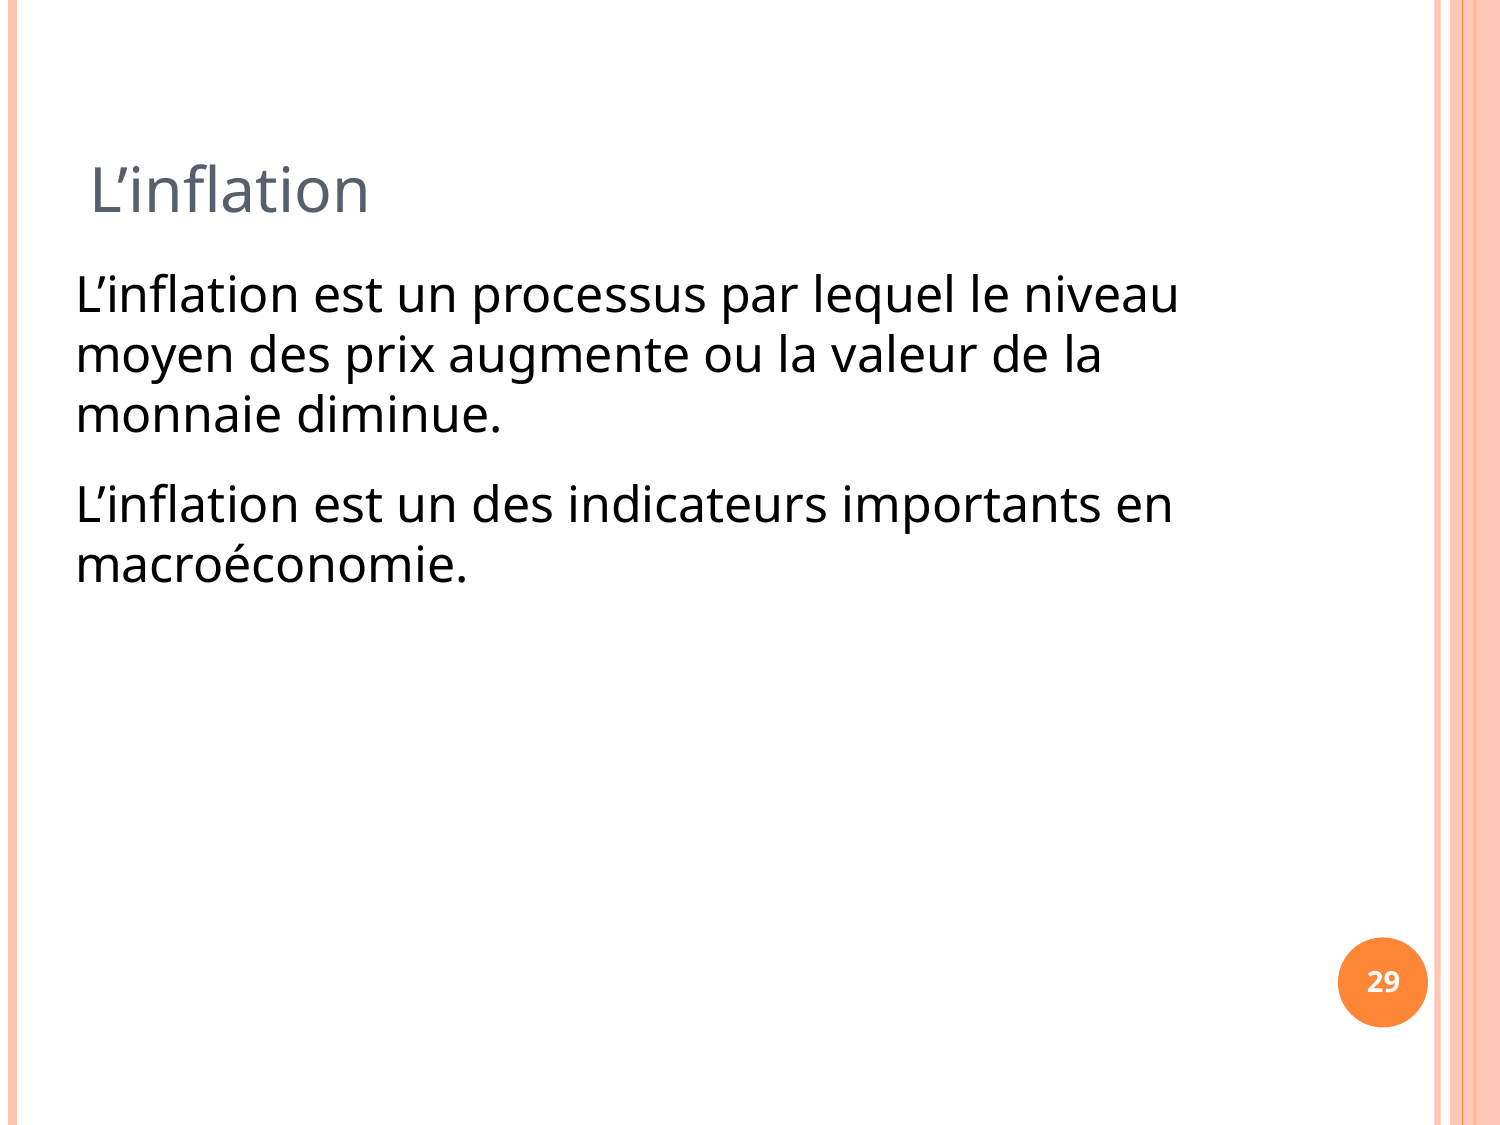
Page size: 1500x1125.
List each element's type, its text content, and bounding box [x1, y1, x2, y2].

list L’inflation est un processus par lequel le niveau moyen des prix augmente ou la valeur de la monnaie diminue. L’inflation est un des indicateurs importants en macroéconomie. [75, 262, 1300, 1062]
title L’inflation [75, 45, 1300, 233]
slide_number <numéro> [1333, 940, 1434, 1027]
